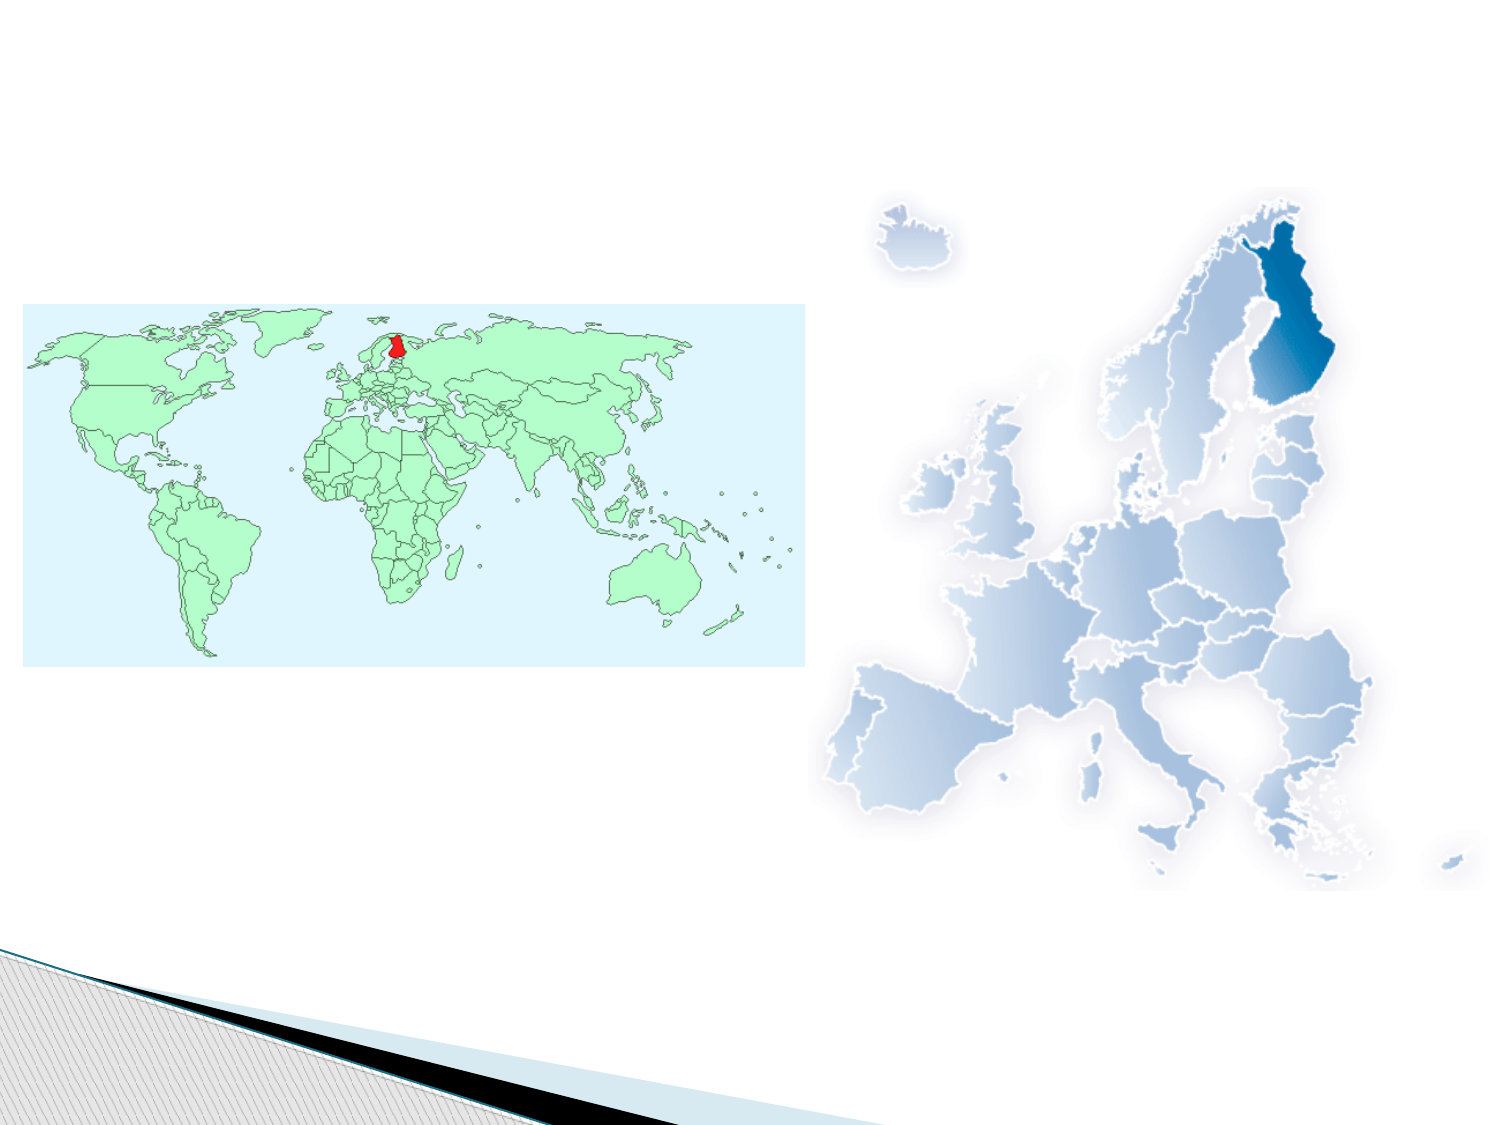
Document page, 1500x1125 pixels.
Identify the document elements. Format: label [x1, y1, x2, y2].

picture [808, 187, 1489, 891]
picture [23, 304, 805, 667]
